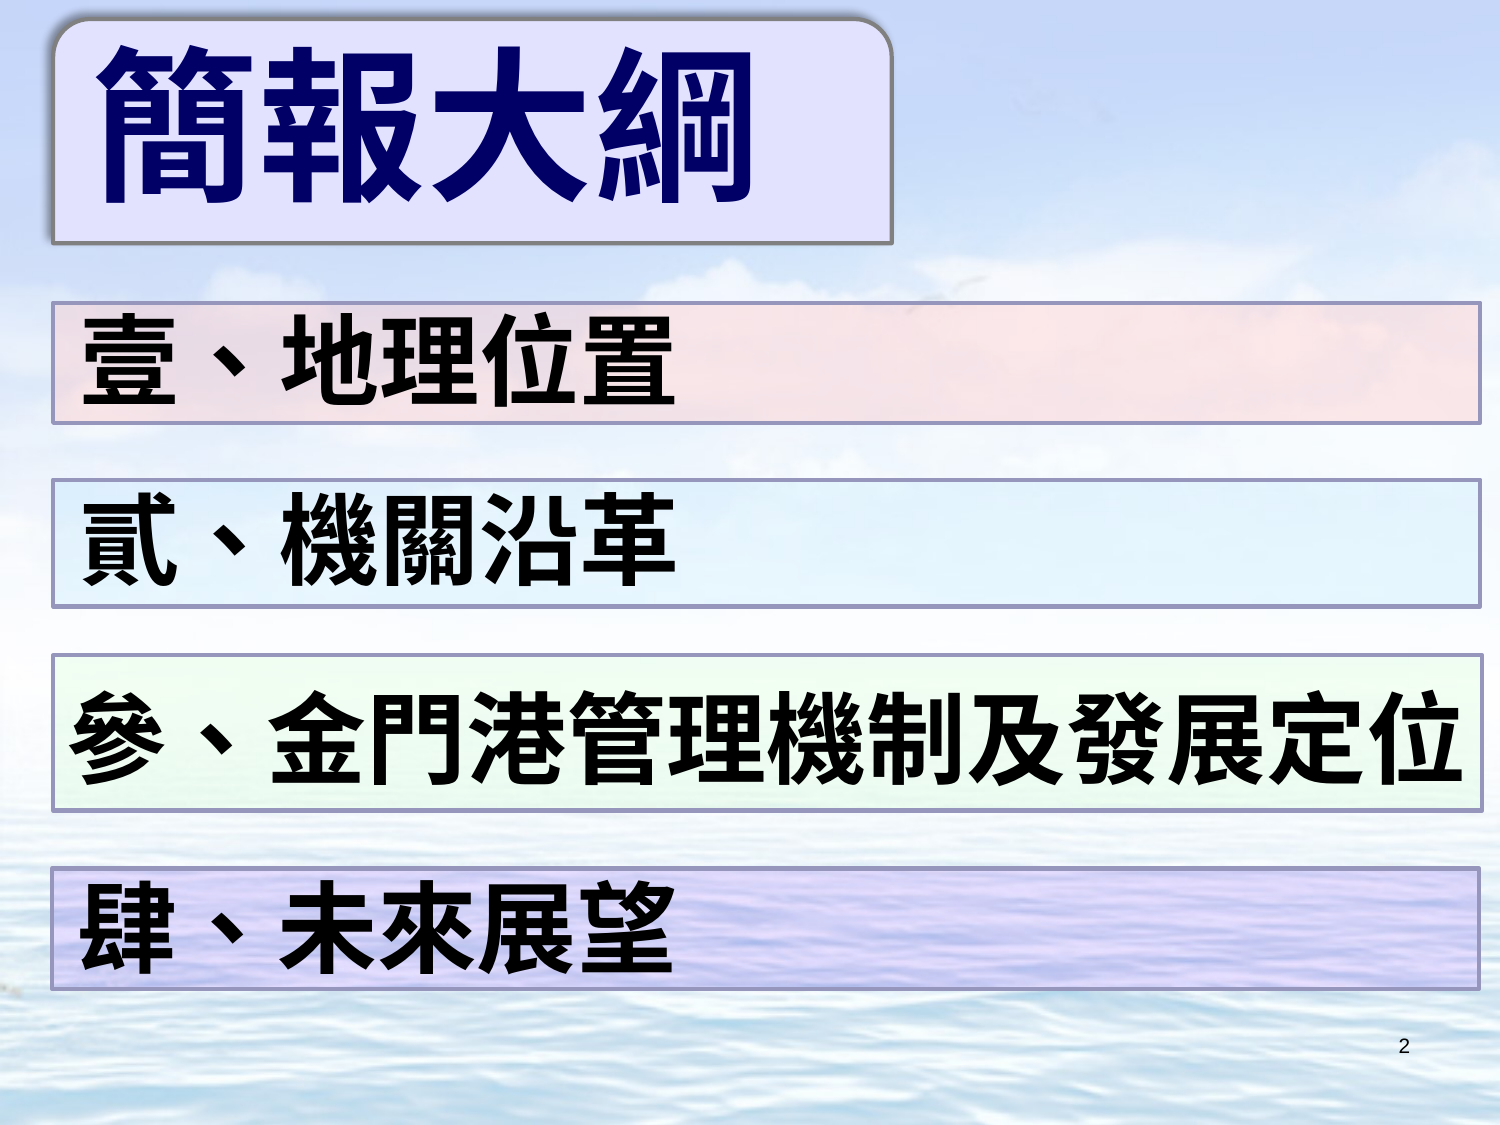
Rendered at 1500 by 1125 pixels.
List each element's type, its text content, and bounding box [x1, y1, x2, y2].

slide_number <編號> [1074, 1025, 1425, 1100]
text_box [1173, 868, 1480, 989]
text_box 貳、機關沿革 [64, 470, 1176, 605]
text_box [52, 868, 62, 989]
text_box [53, 302, 64, 423]
text_box 壹、地理位置 [64, 290, 1176, 426]
text_box 參、金門港管理機制及發展定位 [52, 668, 1483, 924]
text_box [53, 655, 1483, 668]
text_box 簡報大綱 [76, 14, 869, 230]
text_box [53, 479, 1481, 607]
text_box [53, 21, 892, 244]
text_box 肆、未來展望 [62, 858, 1173, 993]
text_box [1176, 302, 1481, 423]
picture [0, 0, 1500, 1125]
